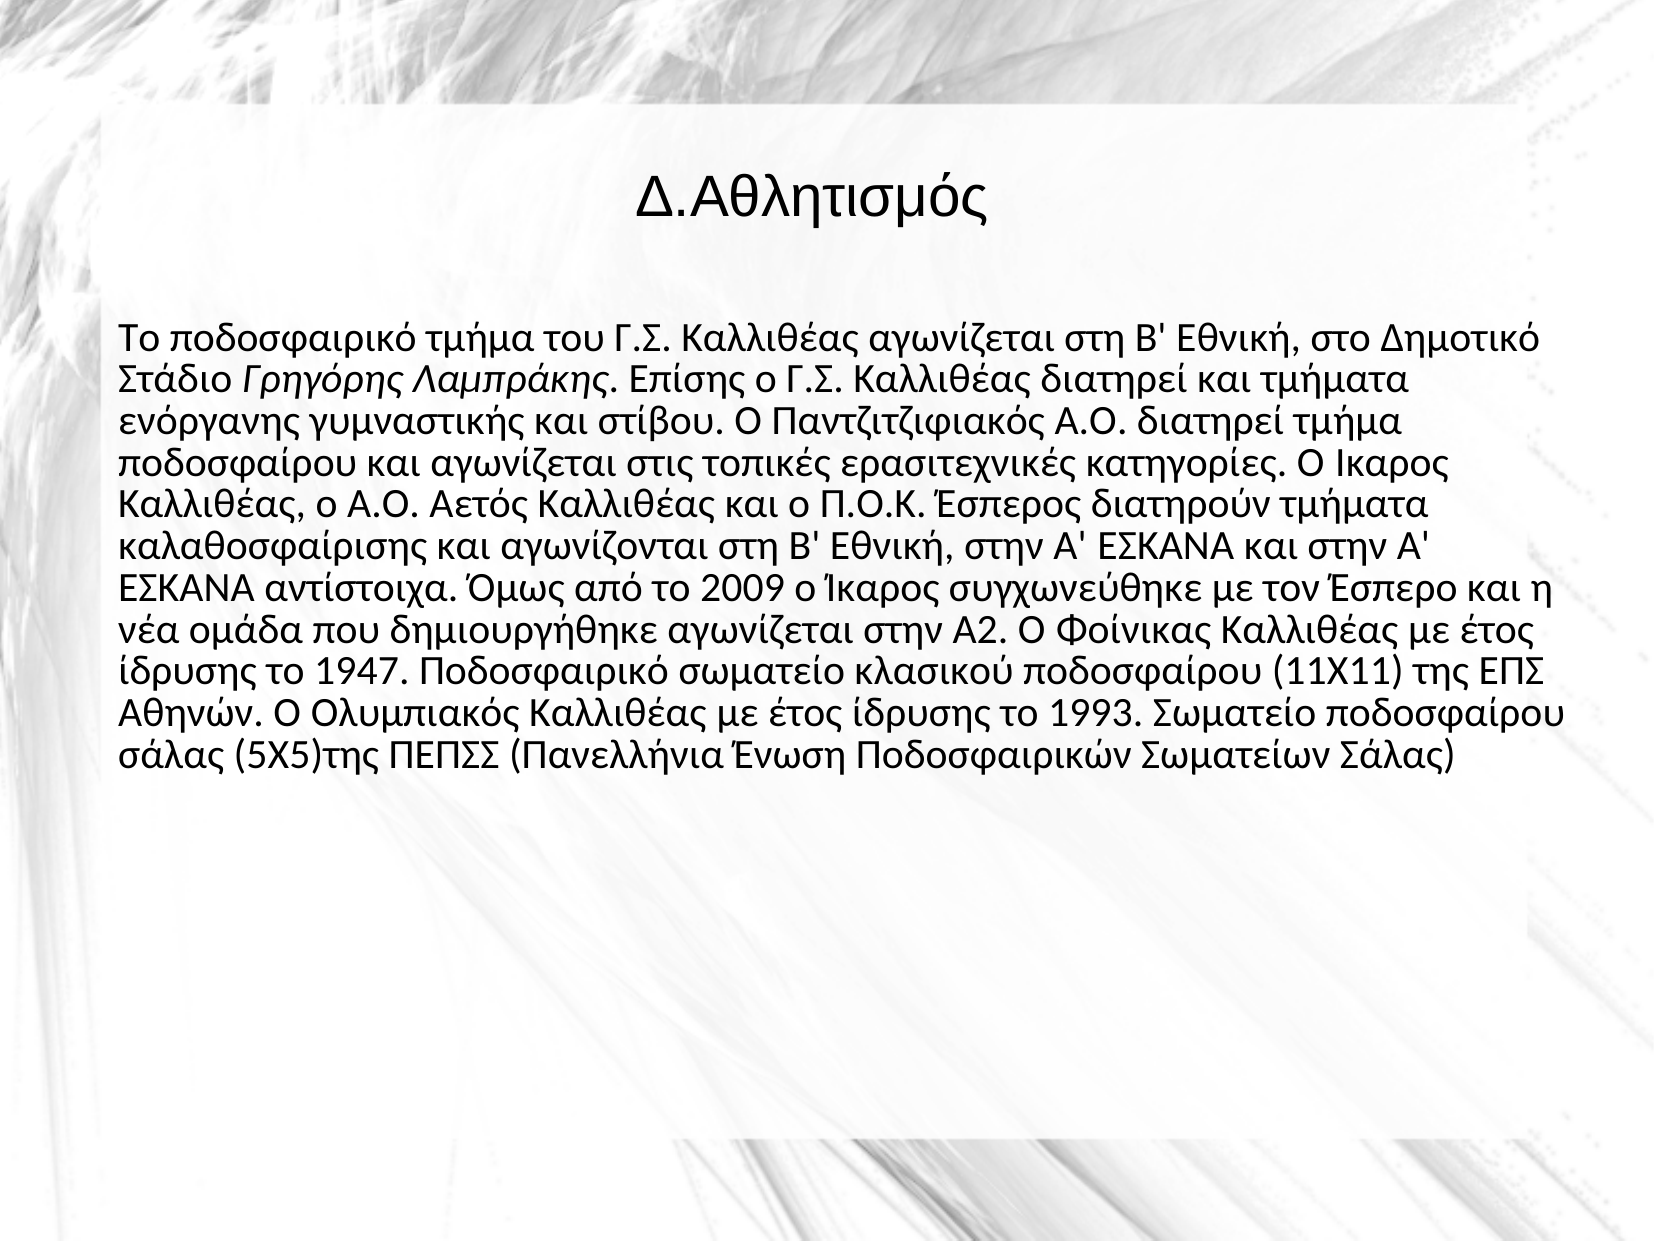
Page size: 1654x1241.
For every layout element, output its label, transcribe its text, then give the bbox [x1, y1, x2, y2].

title Δ.Αθλητισμός [118, 112, 1506, 281]
picture [0, 0, 1654, 1241]
list Το ποδοσφαιρικό τμήμα του Γ.Σ. Καλλιθέας αγωνίζεται στη Β' Εθνική, στο Δημοτικό Στάδιο Γρηγόρης Λαμπράκης. Επίσης ο Γ.Σ. Καλλιθέας διατηρεί και τμήματα ενόργανης γυμναστικής και στίβου. Ο Παντζιτζιφιακός Α.Ο. διατηρεί τμήμα ποδοσφαίρου και αγωνίζεται στις τοπικές ερασιτεχνικές κατηγορίες. Ο Ίκαρος Καλλιθέας, ο Α.Ο. Αετός Καλλιθέας και ο Π.Ο.Κ. Έσπερος διατηρούν τμήματα καλαθοσφαίρισης και αγωνίζονται στη Β' Εθνική, στην Α' ΕΣΚΑΝΑ και στην Α' ΕΣΚΑΝΑ αντίστοιχα. Όμως από το 2009 ο Ίκαρος συγχωνεύθηκε με τον Έσπερο και η νέα ομάδα που δημιουργήθηκε αγωνίζεται στην Α2. Ο Φοίνικας Καλλιθέας με έτος ίδρυσης το 1947. Ποδοσφαιρικό σωματείο κλασικού ποδοσφαίρου (11Χ11) της ΕΠΣ Αθηνών. Ο Ολυμπιακός Καλλιθέας με έτος ίδρυσης το 1993. Σωματείο ποδοσφαίρου σάλας (5Χ5)της ΠΕΠΣΣ (Πανελλήνια Ένωση Ποδοσφαιρικών Σωματείων Σάλας) [118, 319, 1571, 945]
